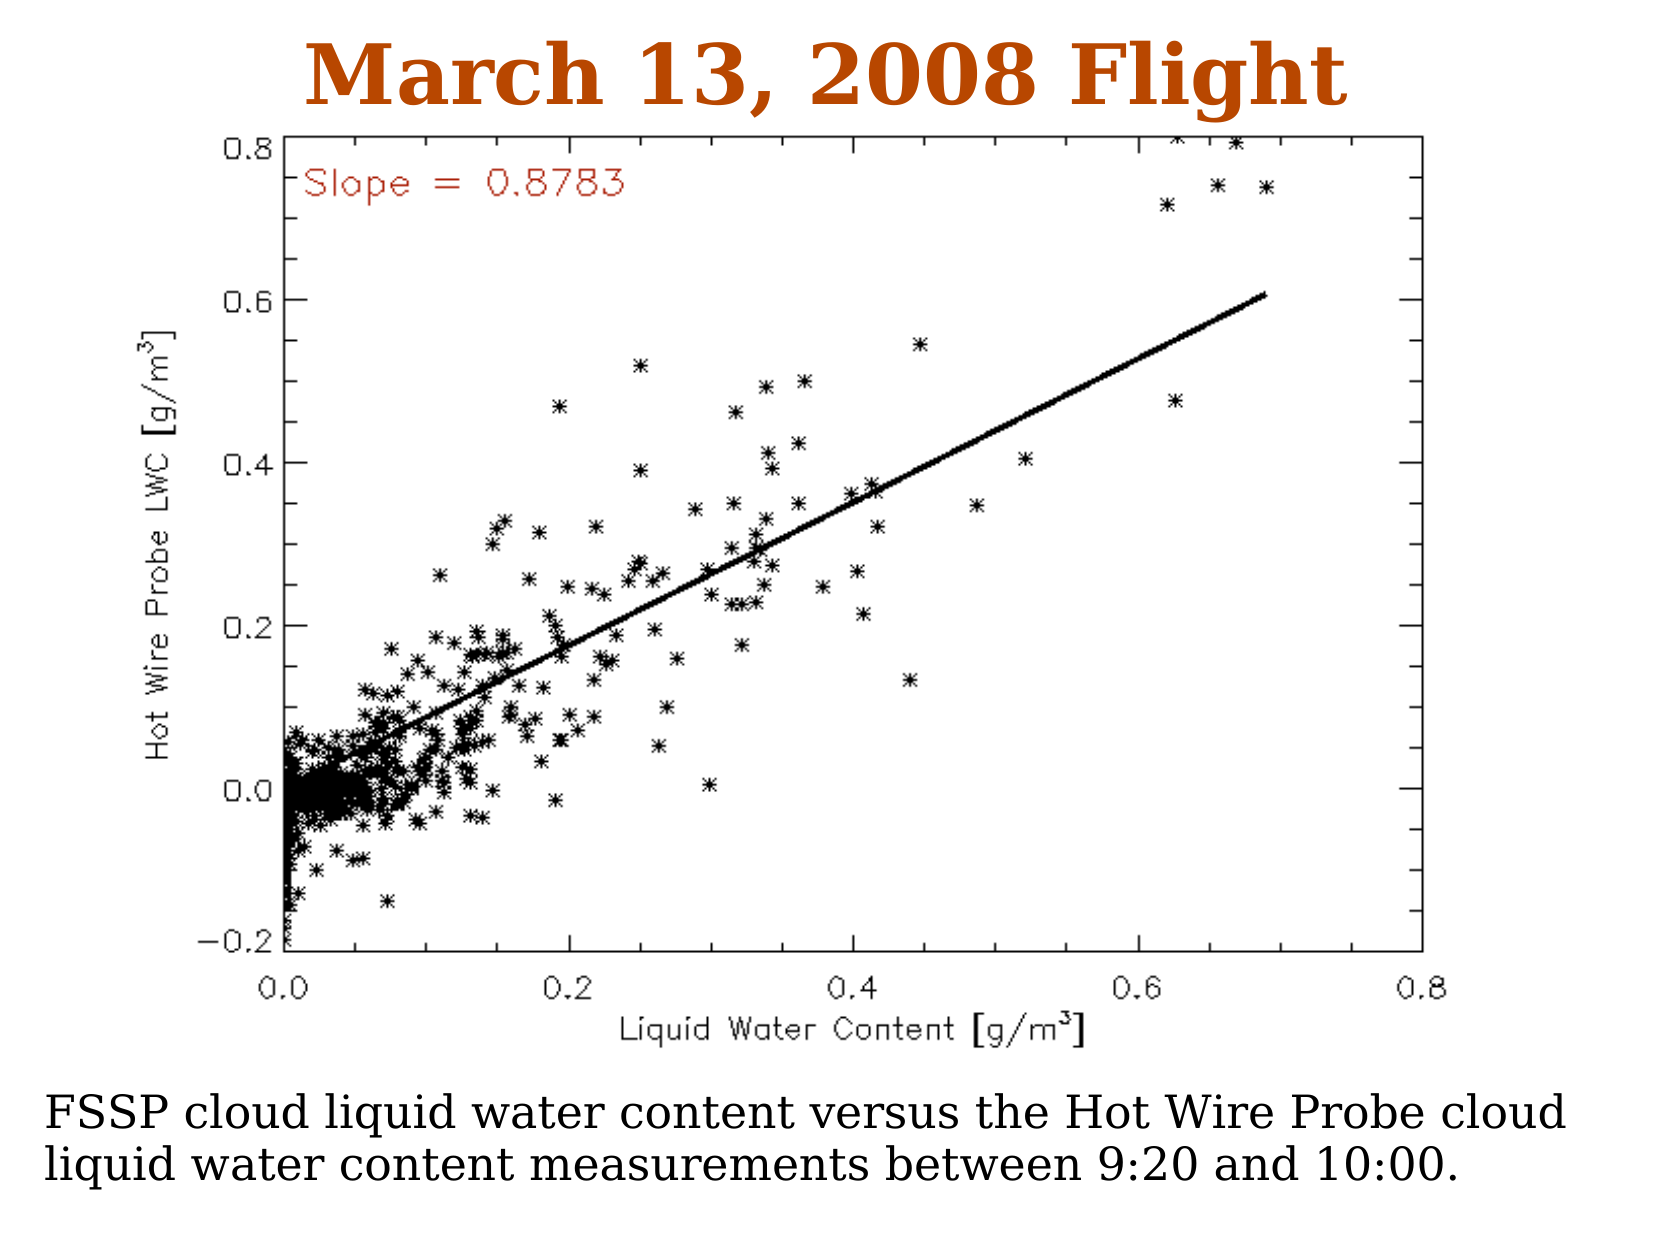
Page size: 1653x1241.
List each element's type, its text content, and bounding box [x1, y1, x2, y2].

picture [77, 132, 1495, 1051]
text_box FSSP cloud liquid water content versus the Hot Wire Probe cloud liquid water content measurements between 9:20 and 10:00. [29, 1079, 1646, 1201]
text_box March 13, 2008 Flight [0, 20, 1653, 132]
